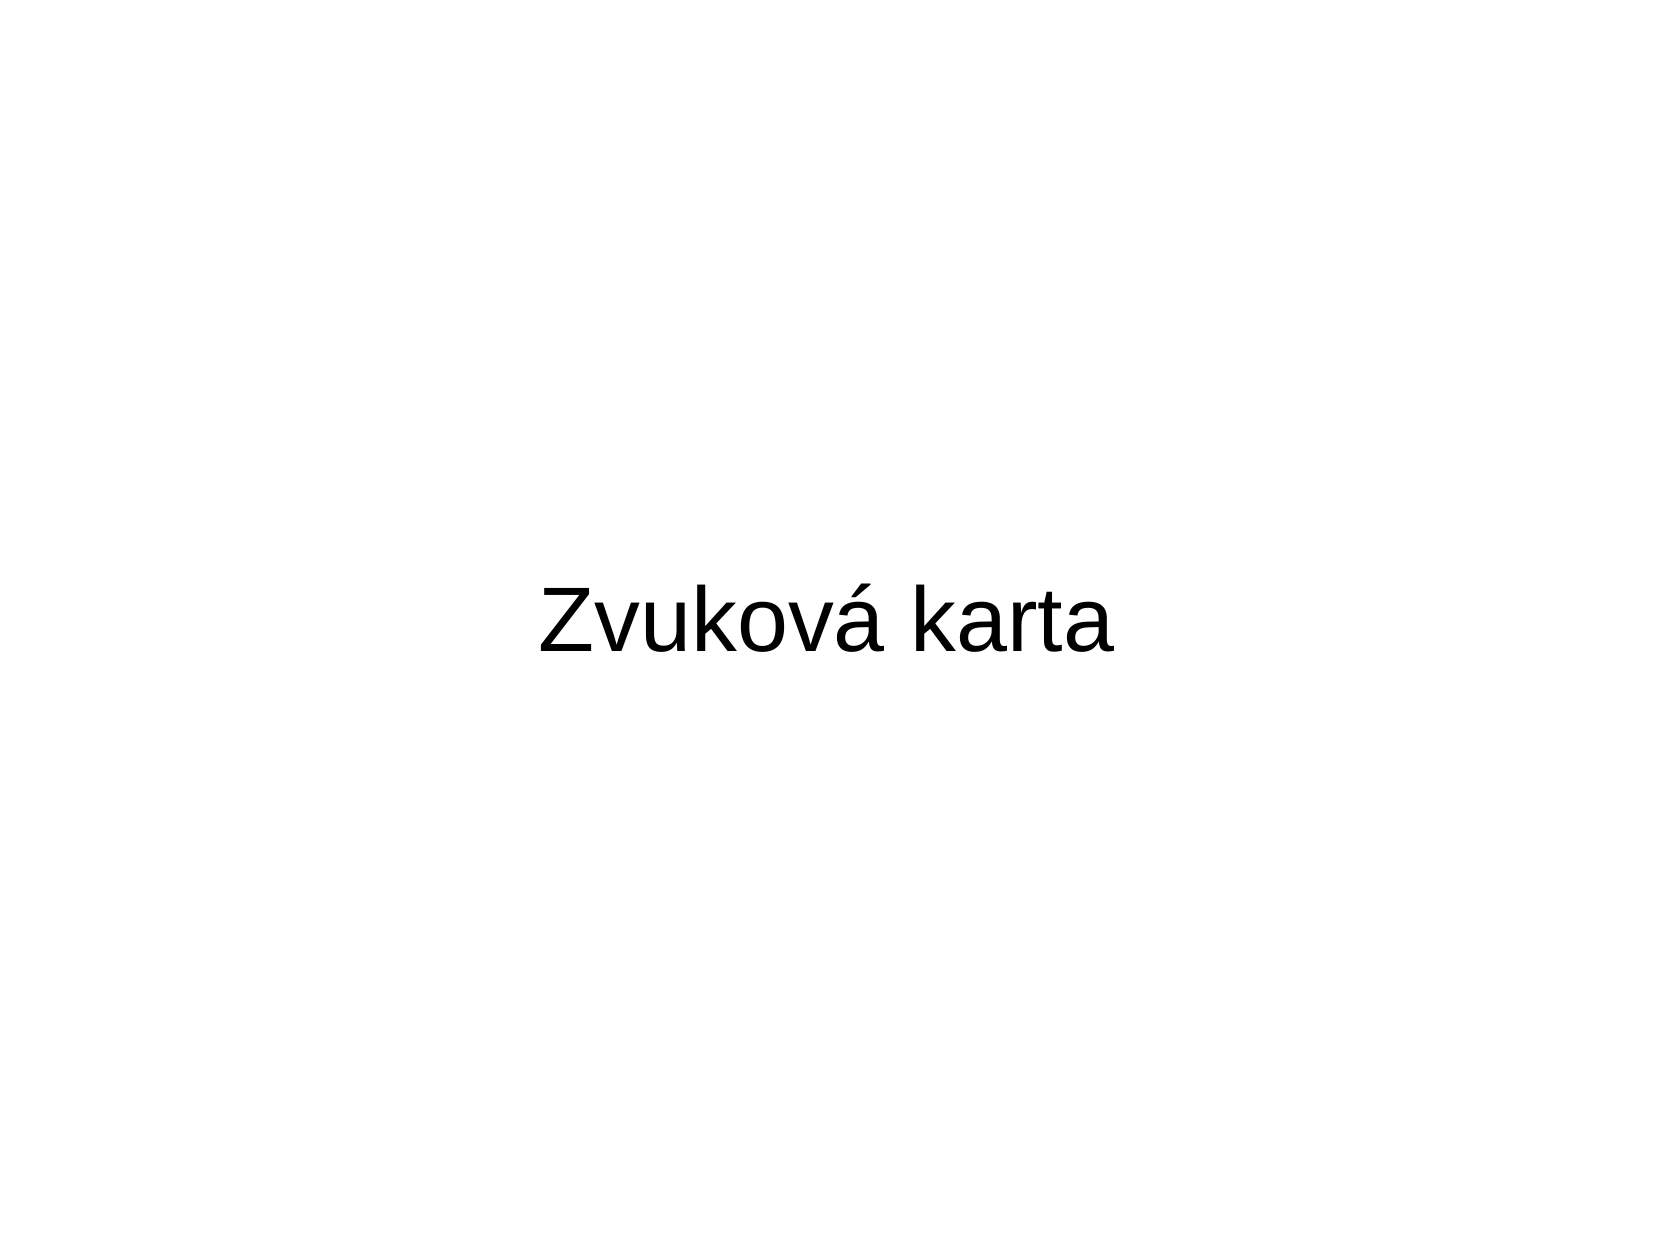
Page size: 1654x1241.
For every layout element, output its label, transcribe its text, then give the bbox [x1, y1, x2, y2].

title Zvuková karta [82, 523, 1571, 717]
